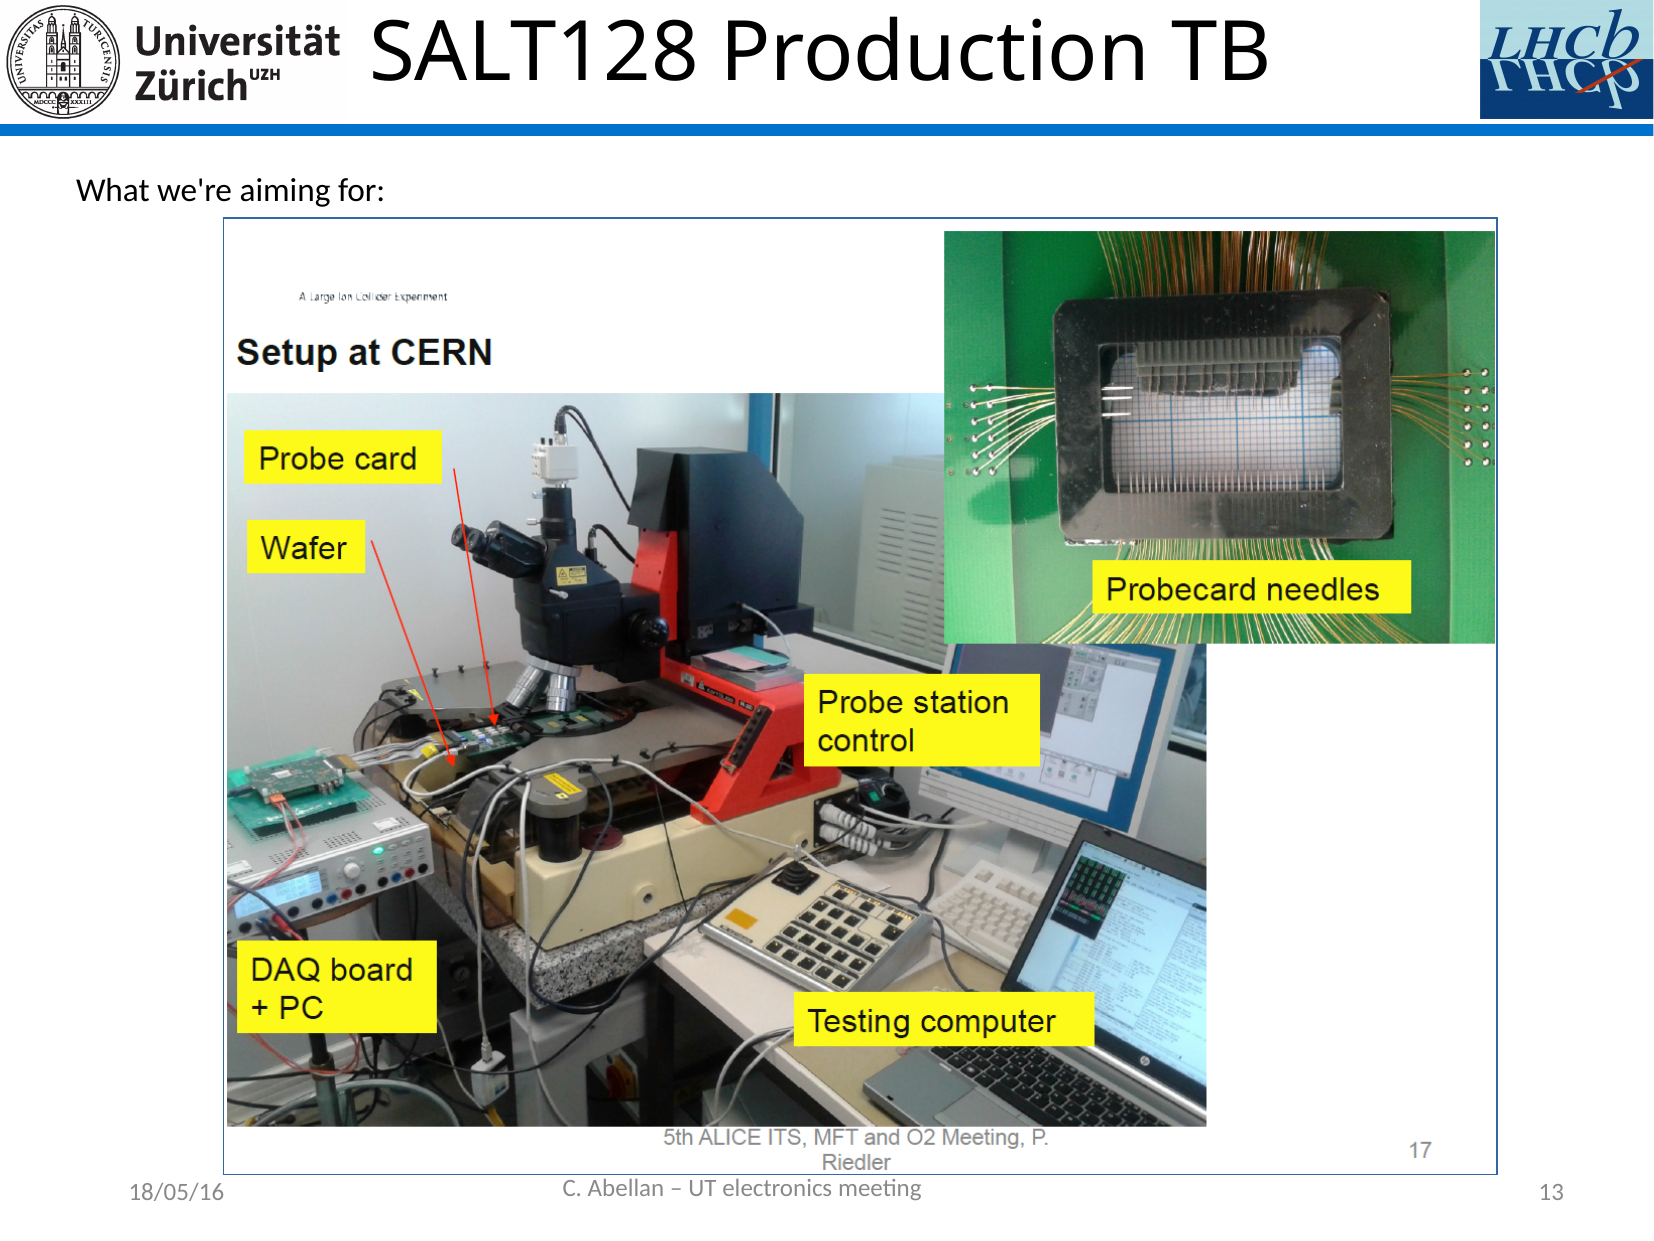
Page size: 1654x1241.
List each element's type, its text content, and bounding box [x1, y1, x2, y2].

picture [224, 218, 1497, 1174]
title SALT128 Production TB [354, 1, 1477, 107]
picture [1480, 0, 1654, 119]
list What we're aiming for: [23, 165, 1607, 1170]
picture [0, 1, 347, 124]
